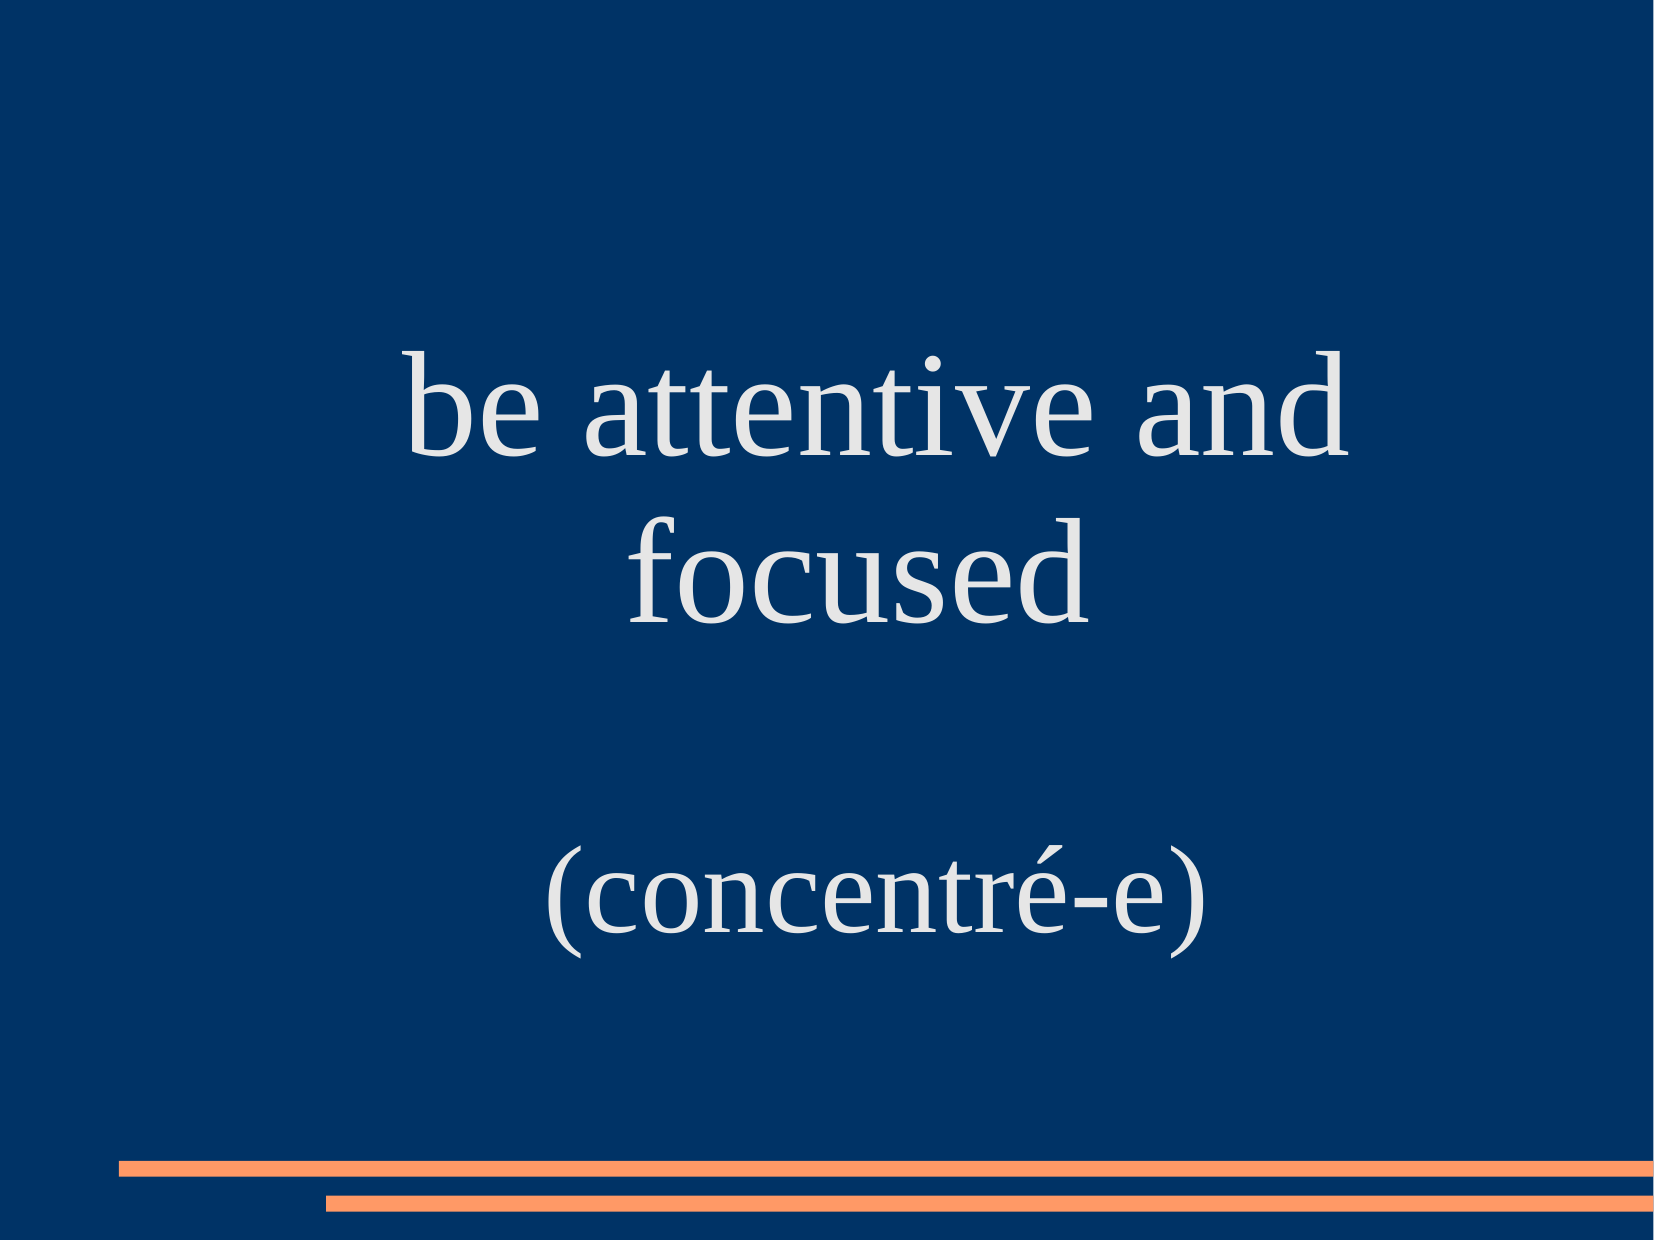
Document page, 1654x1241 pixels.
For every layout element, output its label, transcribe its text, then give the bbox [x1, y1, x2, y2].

list be attentive and focused (concentré-e) [121, 322, 1561, 1132]
